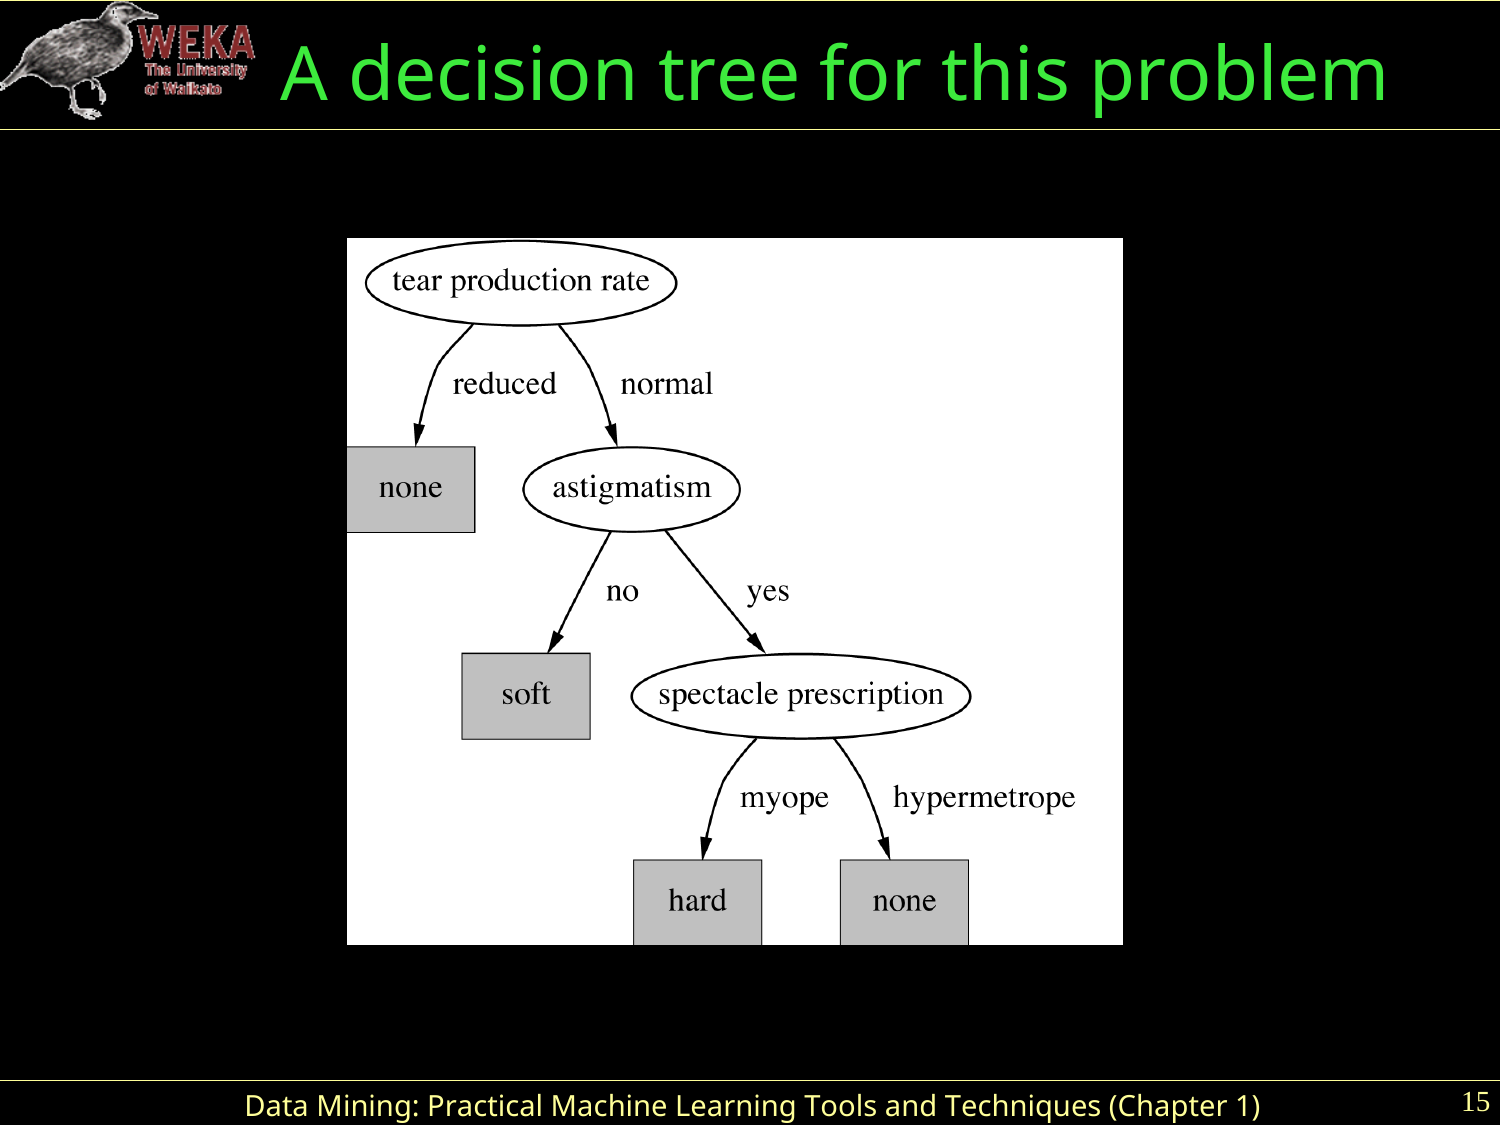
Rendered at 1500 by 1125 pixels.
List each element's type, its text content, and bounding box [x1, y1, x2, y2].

title A decision tree for this problem [265, 0, 1500, 173]
picture [347, 238, 1123, 945]
picture [0, 1, 265, 129]
